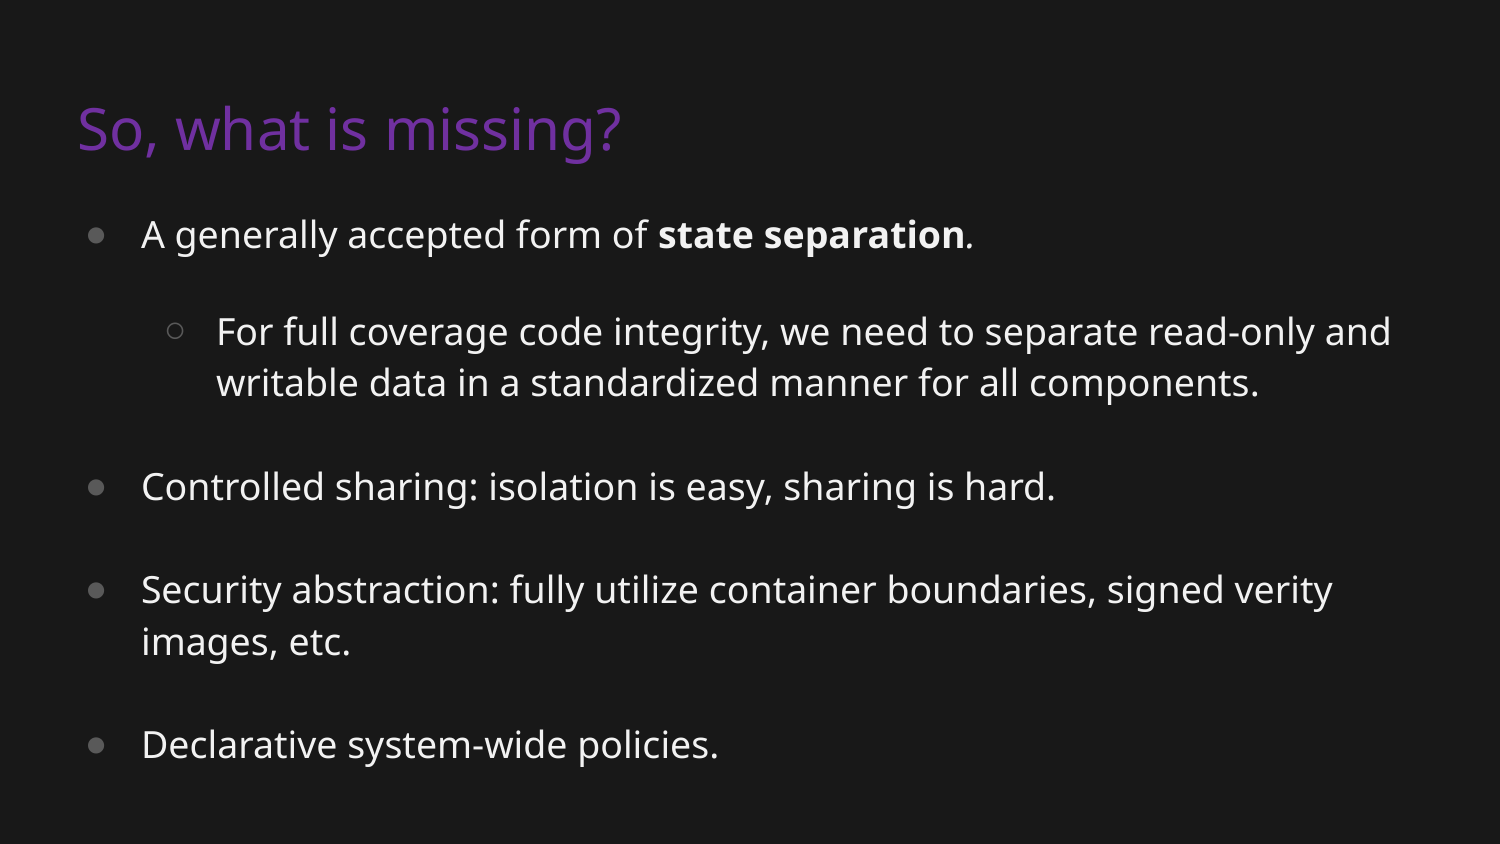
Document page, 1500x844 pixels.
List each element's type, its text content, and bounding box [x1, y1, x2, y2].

list A generally accepted form of state separation. For full coverage code integrity, we need to separate read-only and writable data in a standardized manner for all components. Controlled sharing: isolation is easy, sharing is hard. Security abstraction: fully utilize container boundaries, signed verity images, etc. Declarative system-wide policies. [51, 189, 1449, 786]
title So, what is missing? [62, 76, 1449, 171]
